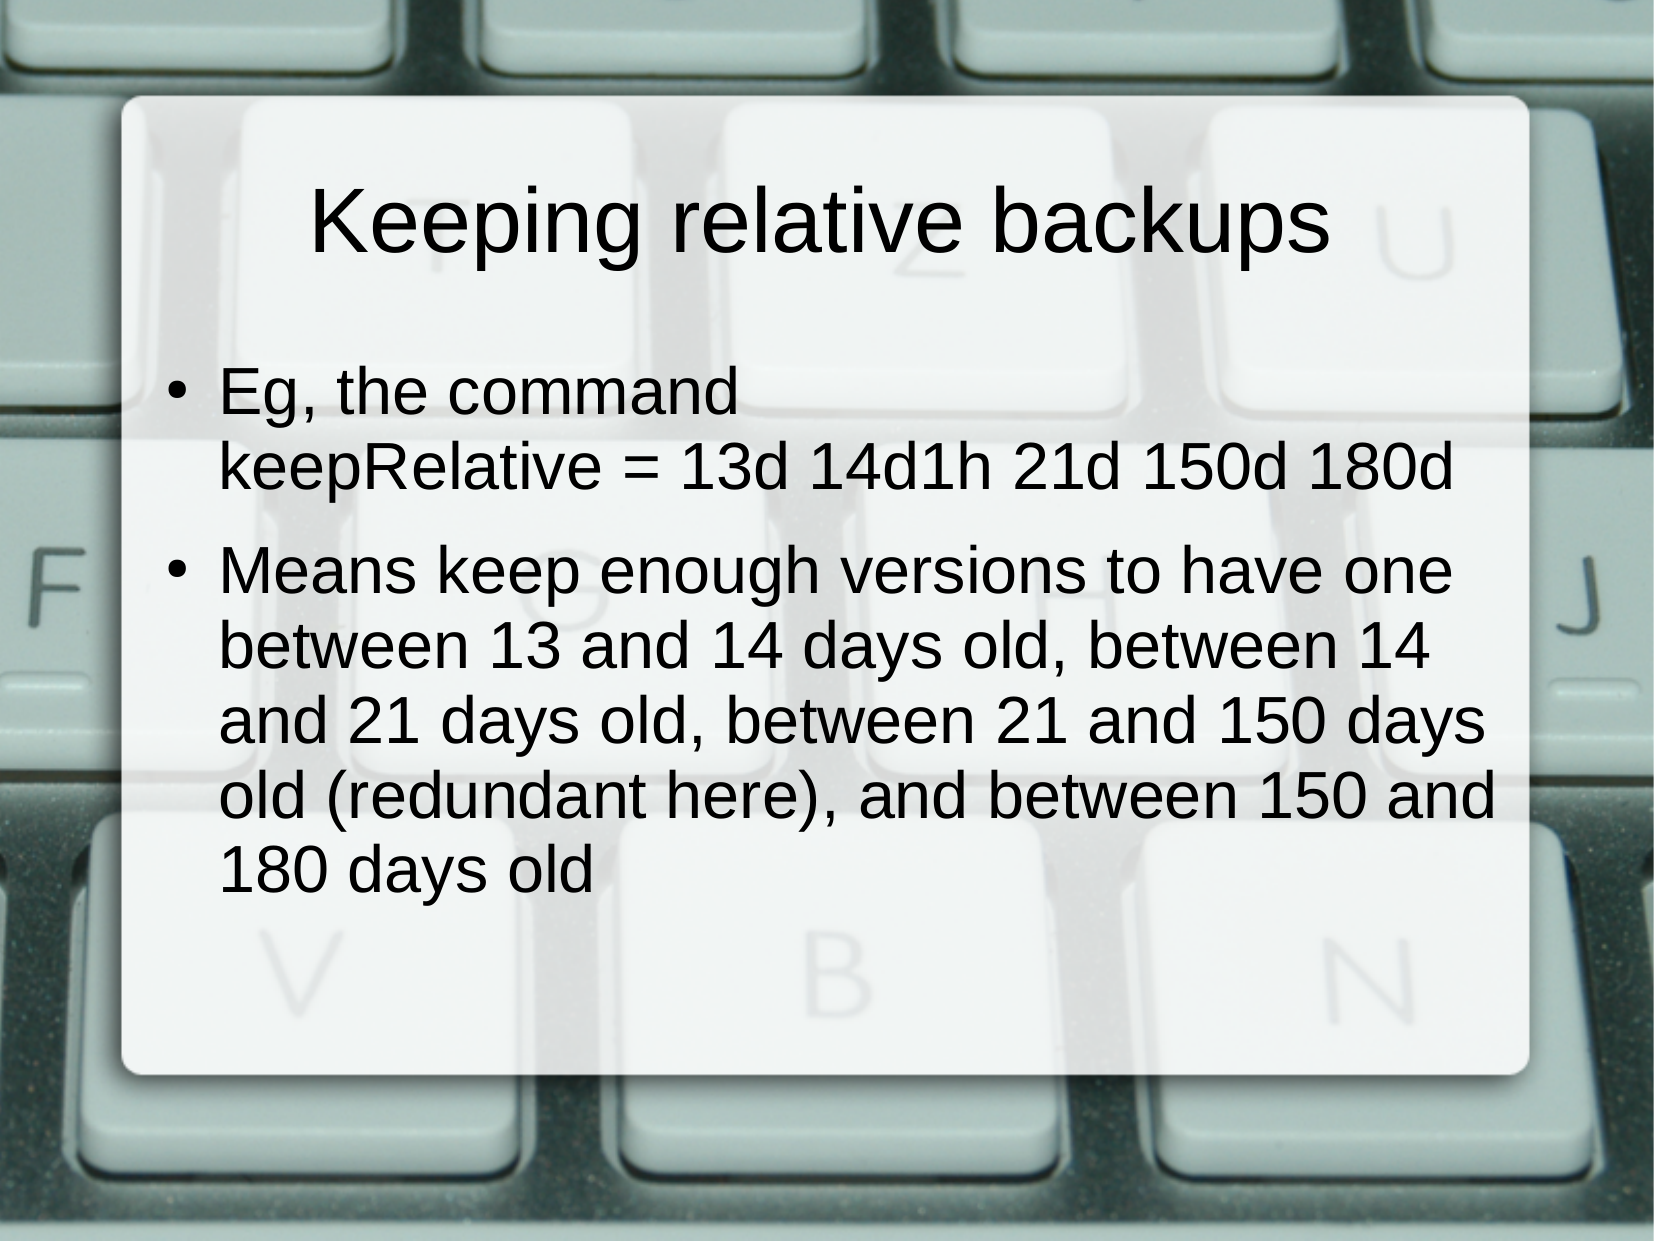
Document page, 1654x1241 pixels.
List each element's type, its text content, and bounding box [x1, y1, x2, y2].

title Keeping relative backups [135, 125, 1506, 318]
list Eg, the command keepRelative = 13d 14d1h 21d 150d 180d Means keep enough versions to have one between 13 and 14 days old, between 14 and 21 days old, between 21 and 150 days old (redundant here), and between 150 and 180 days old [147, 354, 1506, 1049]
picture [0, 0, 1654, 1241]
